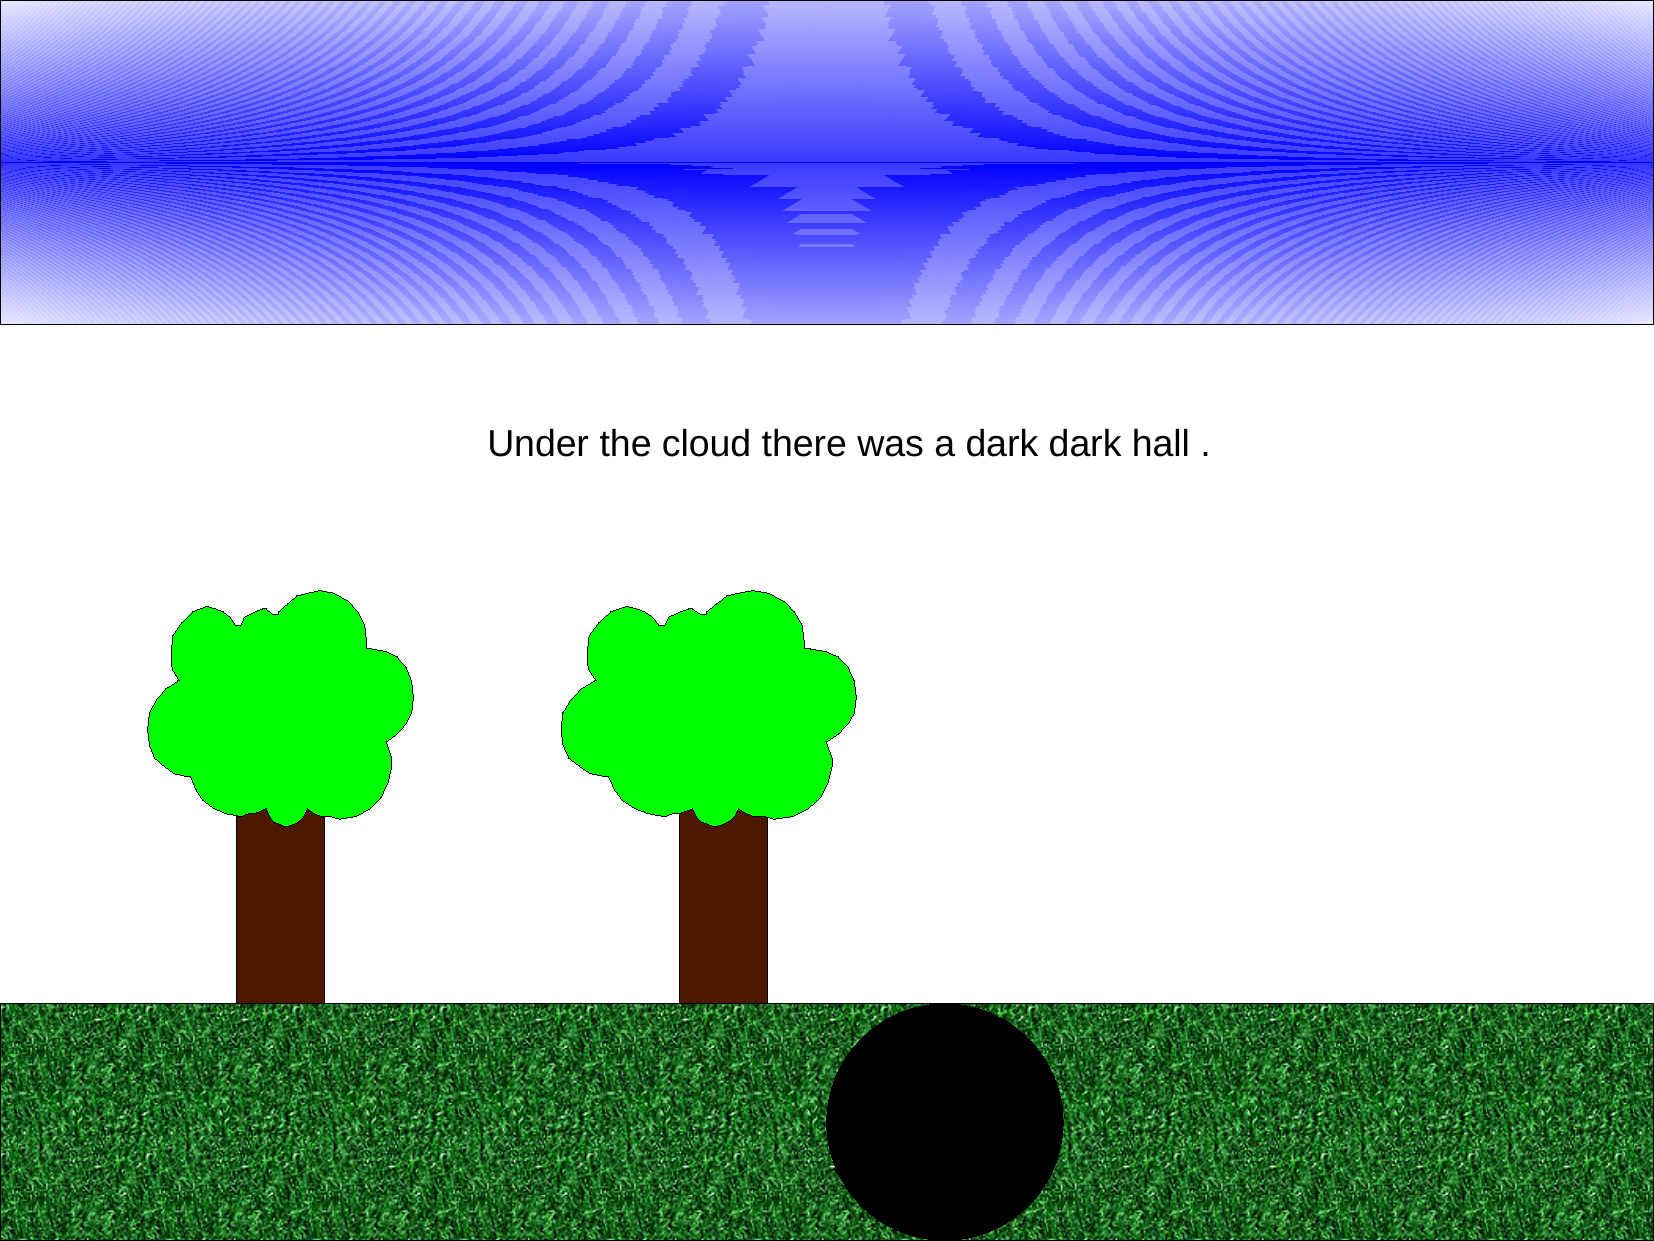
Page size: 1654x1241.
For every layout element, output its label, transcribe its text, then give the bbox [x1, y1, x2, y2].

text_box [0, 0, 1654, 325]
text_box Under the cloud there was a dark dark hall . [472, 415, 1654, 502]
text_box [0, 590, 1654, 1241]
